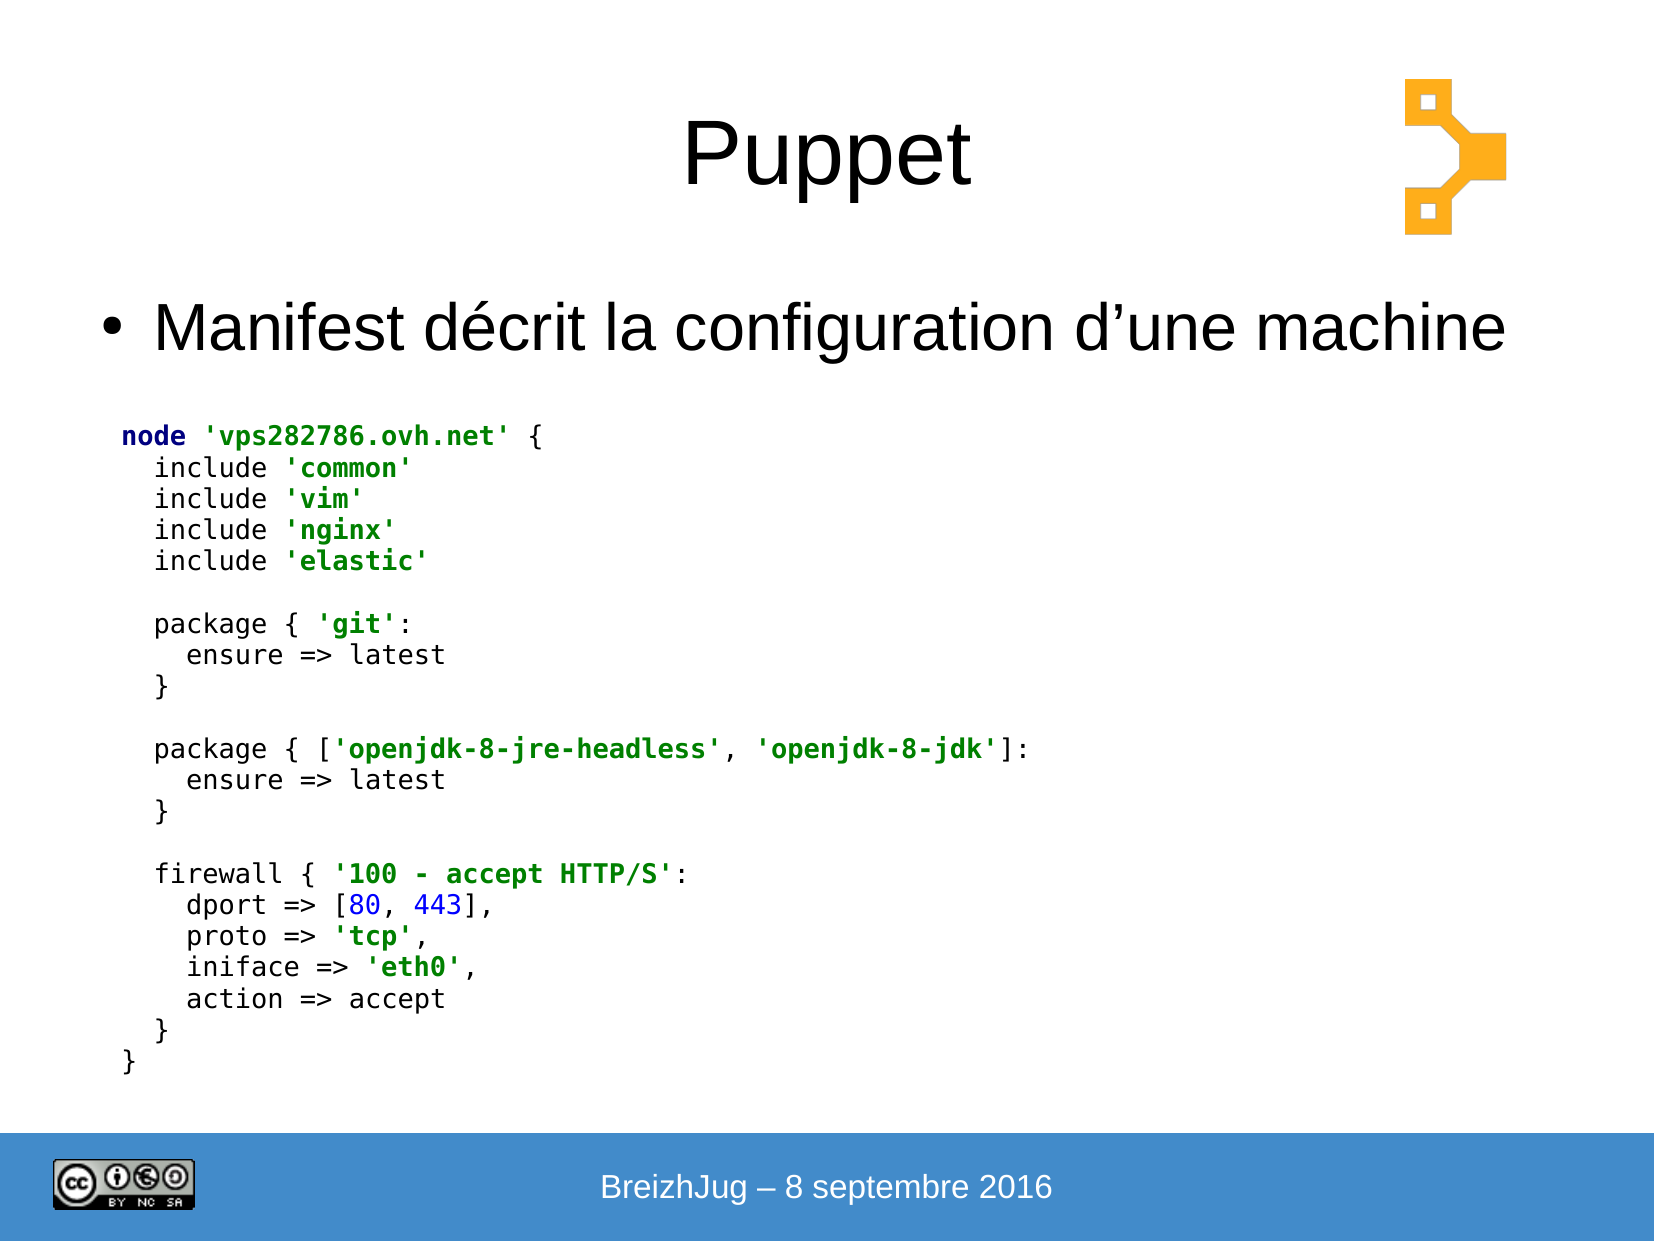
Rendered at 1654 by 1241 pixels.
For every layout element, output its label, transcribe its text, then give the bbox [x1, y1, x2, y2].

title Puppet [82, 49, 1571, 257]
list Manifest décrit la configuration d’une machine [82, 290, 1571, 1010]
picture [53, 1159, 195, 1210]
picture [1405, 79, 1508, 237]
text_box node 'vps282786.ovh.net' { include 'common' include 'vim' include 'nginx' include 'elastic' package { 'git': ensure => latest } package { ['openjdk-8-jre-headless', 'openjdk-8-jdk']: ensure => latest } firewall { '100 - accept HTTP/S': dport => [80, 443], proto => 'tcp', iniface => 'eth0', action => accept } } [106, 413, 1046, 1085]
